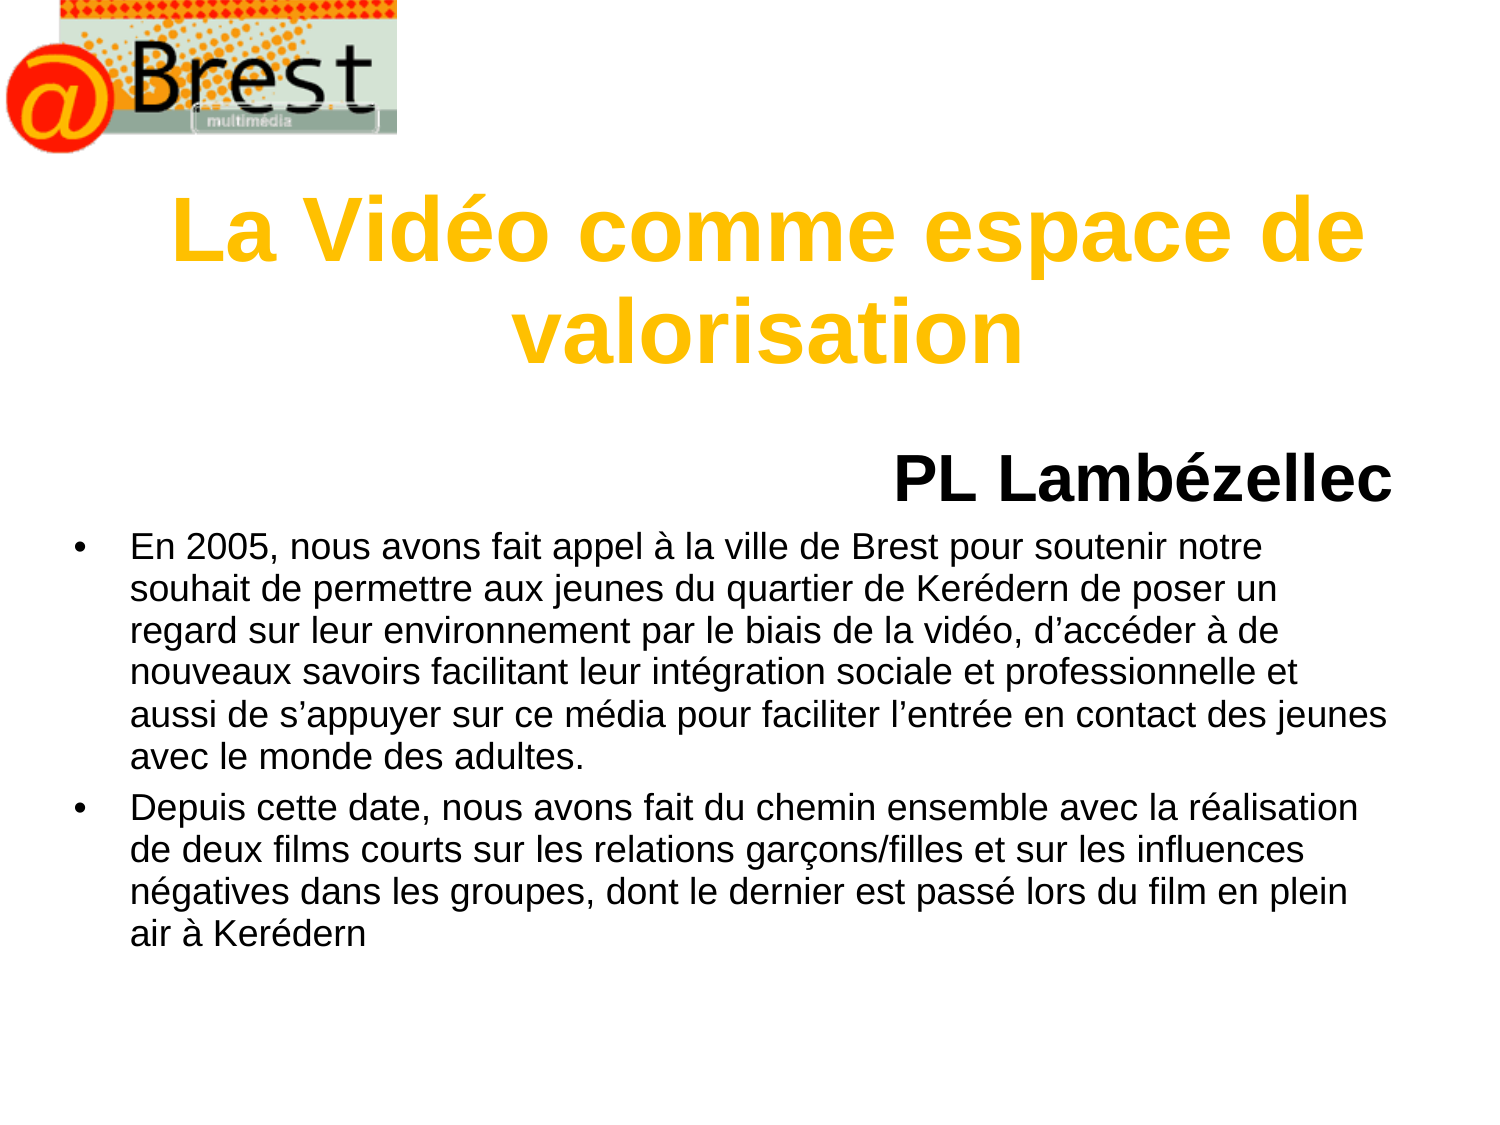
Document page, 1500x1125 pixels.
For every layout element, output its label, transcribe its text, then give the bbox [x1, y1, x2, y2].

list PL Lambézellec En 2005, nous avons fait appel à la ville de Brest pour soutenir notre souhait de permettre aux jeunes du quartier de Kerédern de poser un regard sur leur environnement par le biais de la vidéo, d’accéder à de nouveaux savoirs facilitant leur intégration sociale et professionnelle et aussi de s’appuyer sur ce média pour faciliter l’entrée en contact des jeunes avec le monde des adultes. Depuis cette date, nous avons fait du chemin ensemble avec la réalisation de deux films courts sur les relations garçons/filles et sur les influences négatives dans les groupes, dont le dernier est passé lors du film en plein air à Kerédern [58, 433, 1409, 1125]
title La Vidéo comme espace de valorisation [93, 163, 1444, 399]
picture [0, 0, 397, 157]
